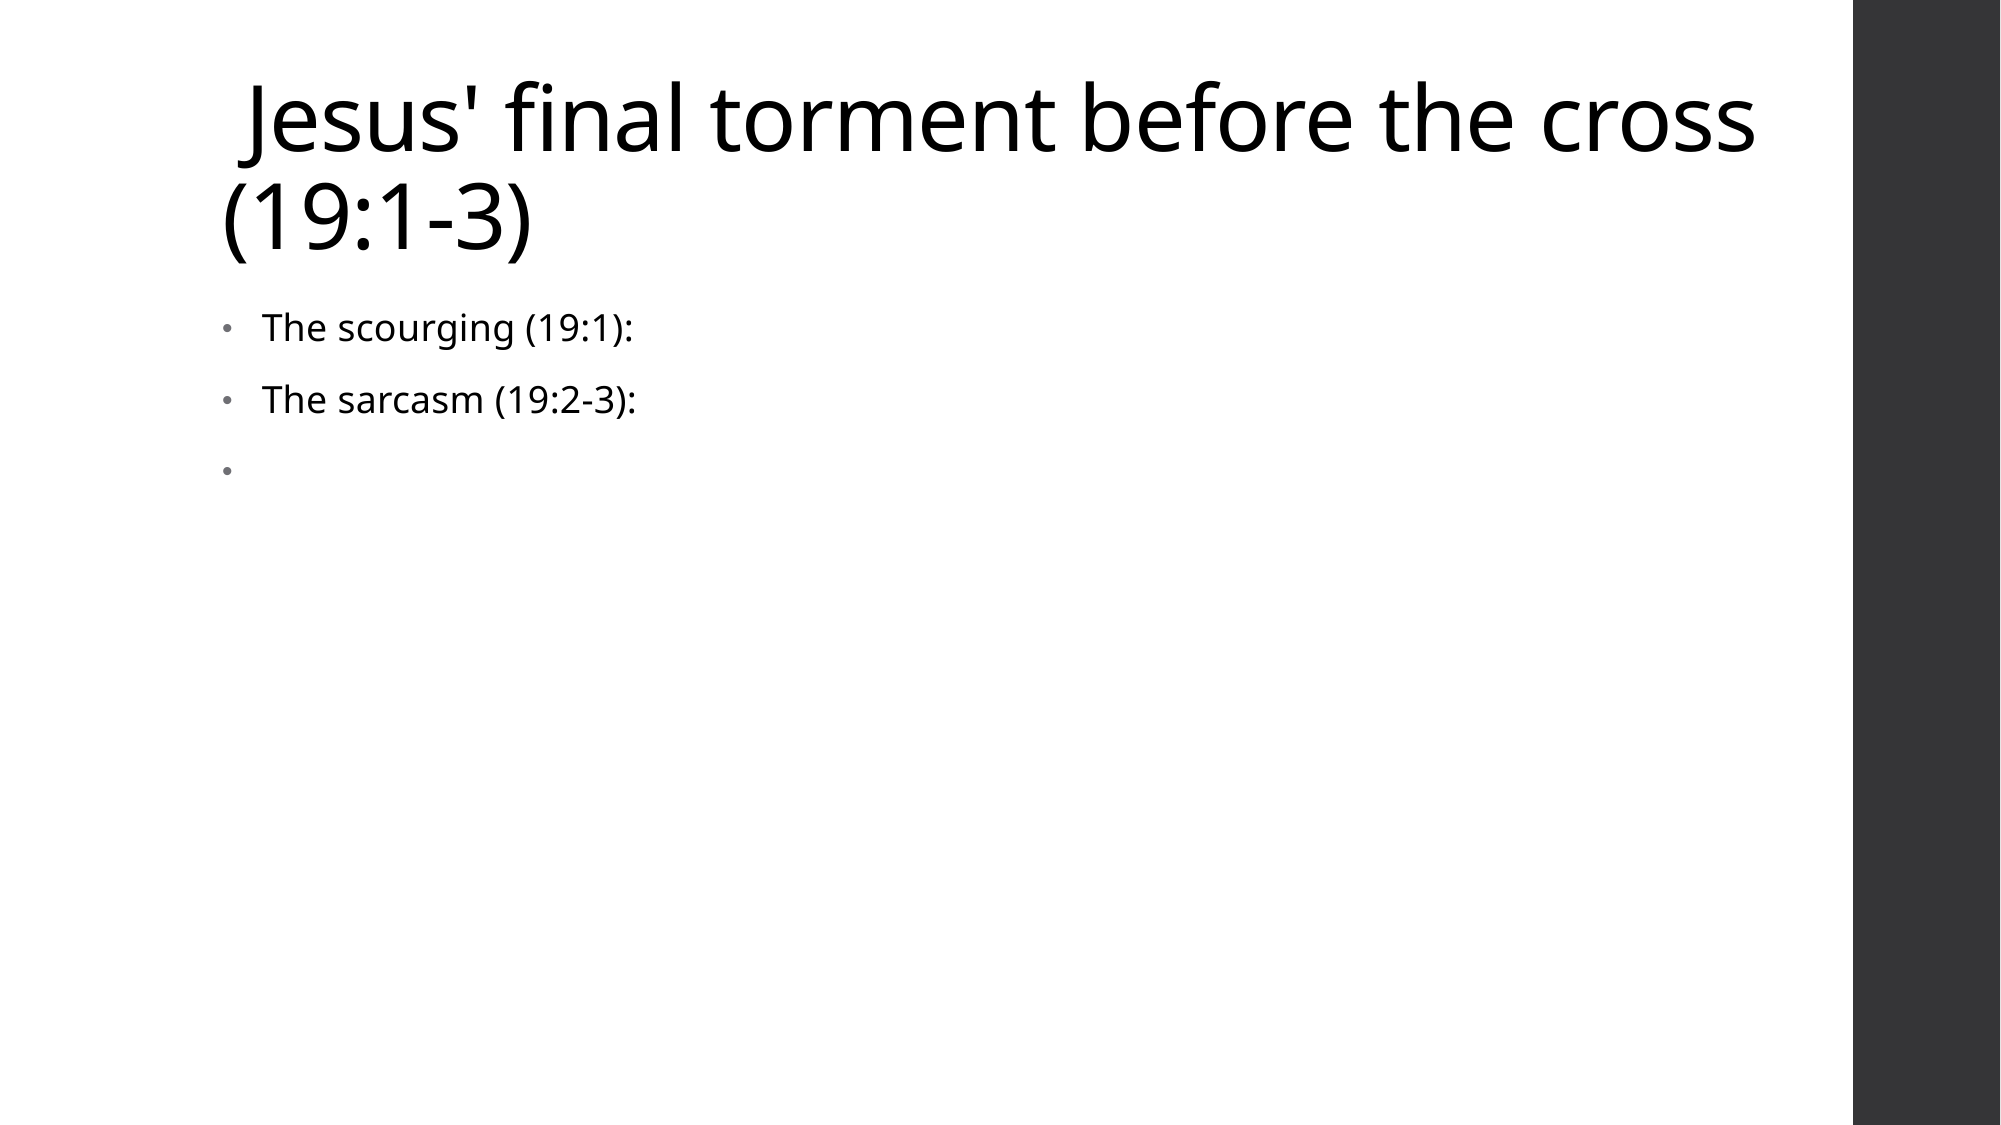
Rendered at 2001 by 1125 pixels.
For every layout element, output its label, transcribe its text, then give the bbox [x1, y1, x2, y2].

list The scourging (19:1): The sarcasm (19:2-3): [206, 299, 1617, 1014]
title Jesus' final torment before the cross (19:1-3) [206, 60, 1797, 278]
